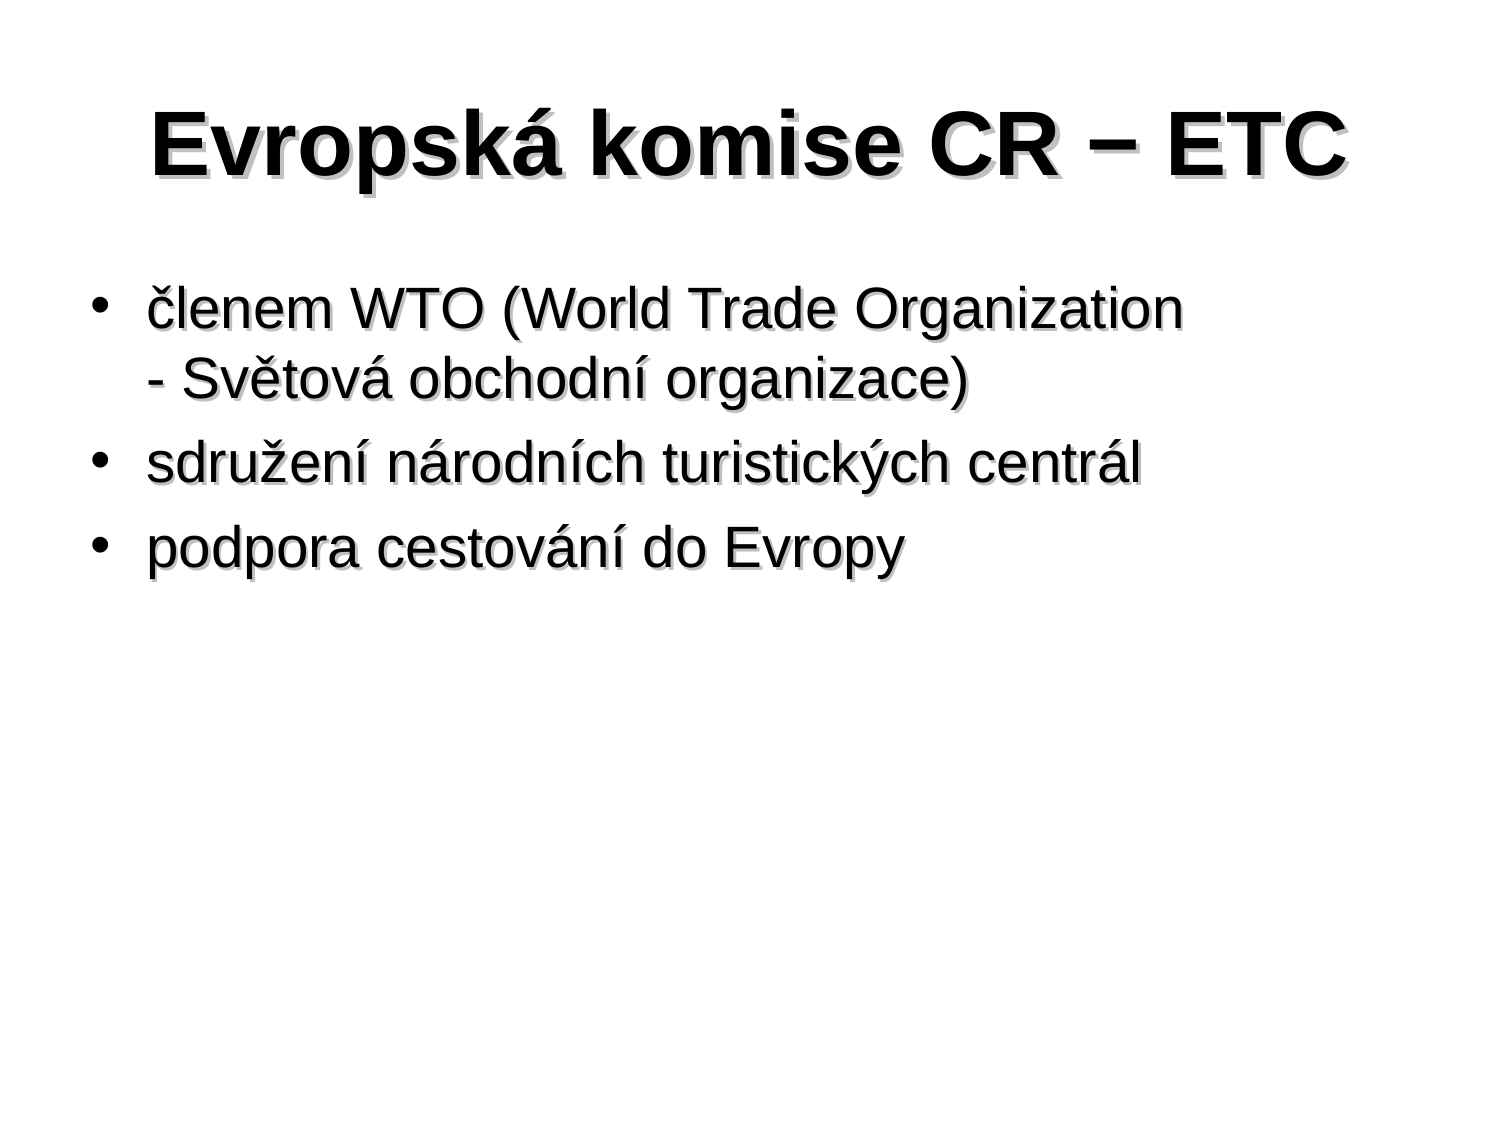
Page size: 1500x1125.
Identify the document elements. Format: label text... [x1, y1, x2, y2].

title Evropská komise CR − ETC [75, 45, 1426, 233]
list členem WTO (World Trade Organization - Světová obchodní organizace) sdružení národních turistických centrál podpora cestování do Evropy [75, 262, 1426, 1006]
